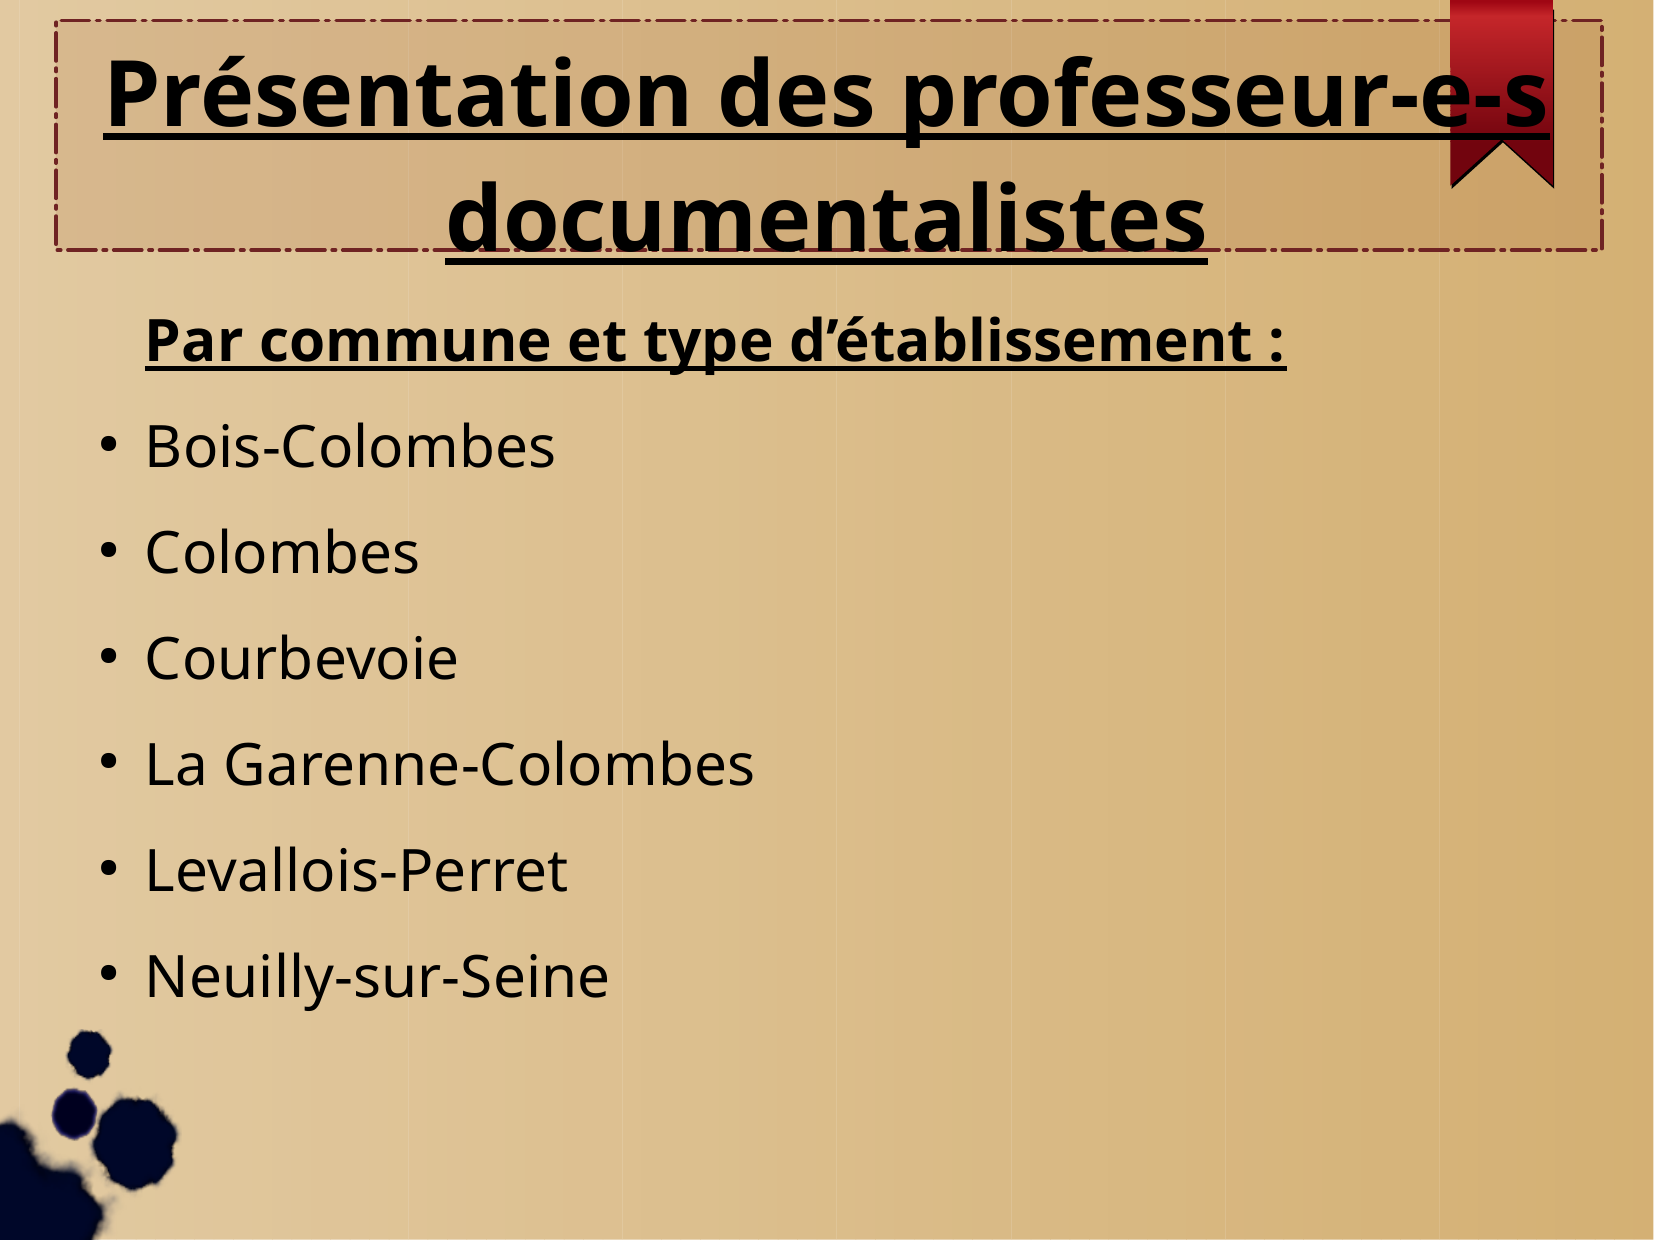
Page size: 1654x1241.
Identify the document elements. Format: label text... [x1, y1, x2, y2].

title Présentation des professeur-e-s documentalistes [82, 25, 1571, 281]
list Par commune et type d’établissement : Bois-Colombes Colombes Courbevoie La Garenne-Colombes Levallois-Perret Neuilly-sur-Seine [82, 299, 1571, 1019]
